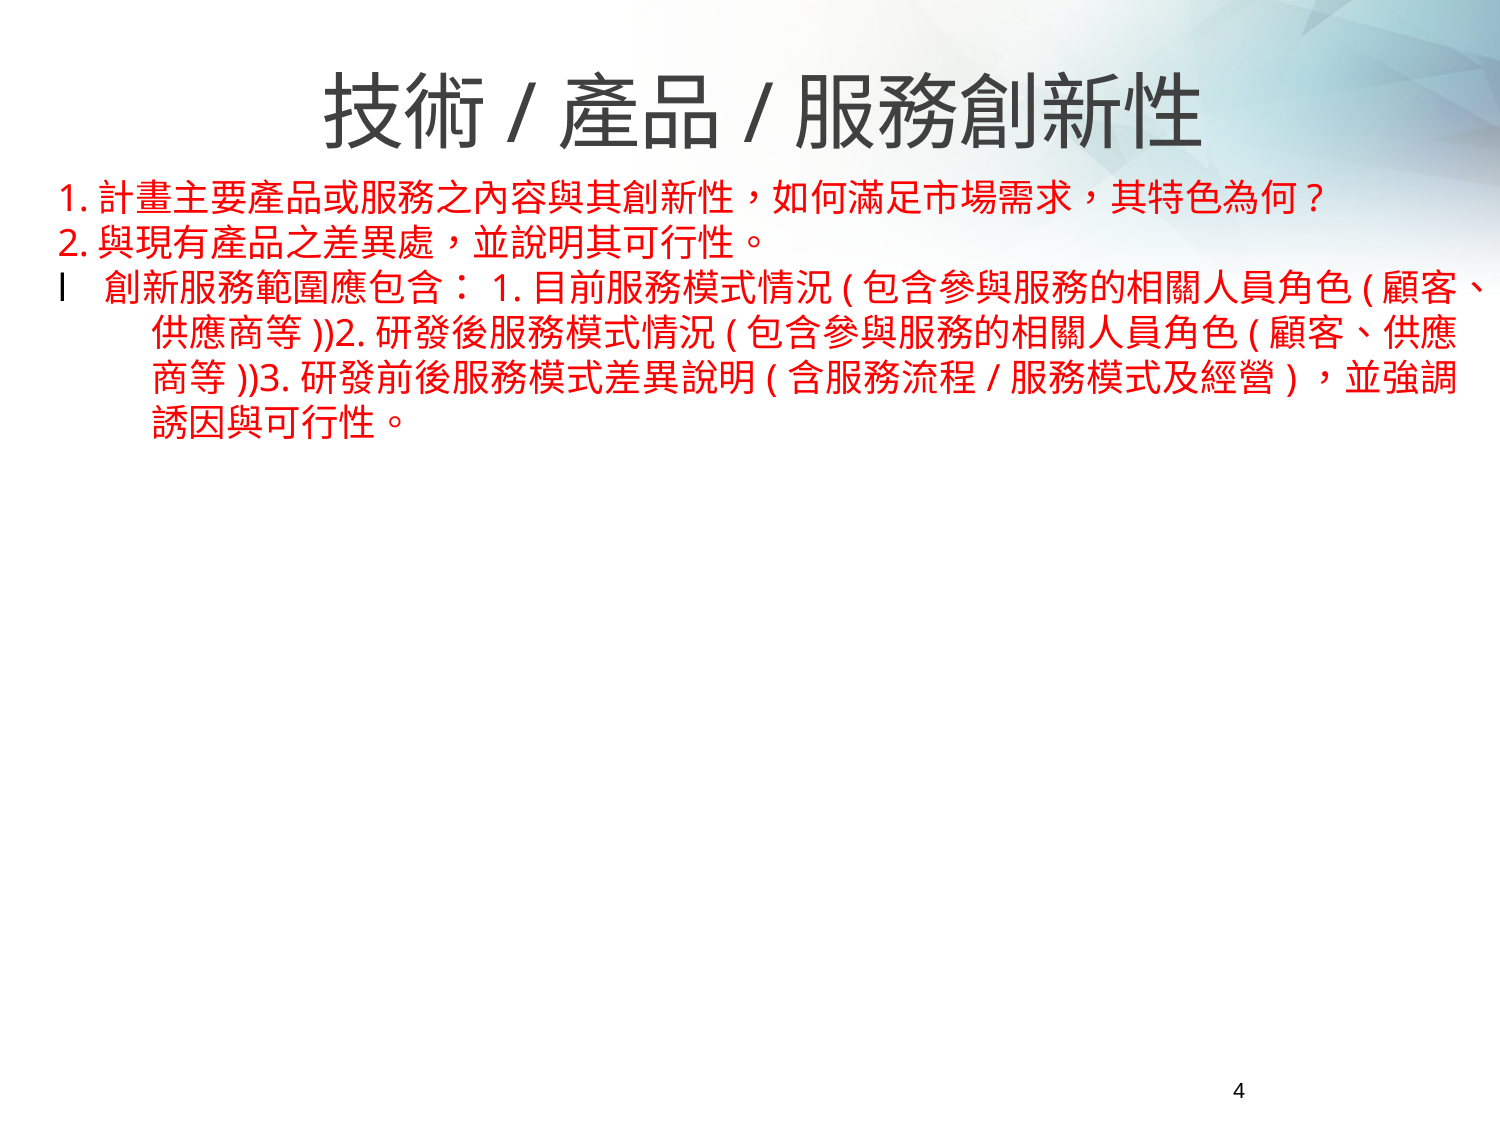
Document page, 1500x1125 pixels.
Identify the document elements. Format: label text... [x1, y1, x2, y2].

title 技術/產品/服務創新性 [77, 44, 1451, 166]
text_box 4 [1218, 1059, 1380, 1120]
text_box 1.計畫主要產品或服務之內容與其創新性，如何滿足市場需求，其特色為何? 2.與現有產品之差異處，並說明其可行性。 創新服務範圍應包含：1.目前服務模式情況(包含參與服務的相關人員角色(顧客、供應商等))2.研發後服務模式情況(包含參與服務的相關人員角色(顧客、供應商等))3.研發前後服務模式差異說明(含服務流程/服務模式及經營)，並強調誘因與可行性。 [42, 166, 1474, 410]
